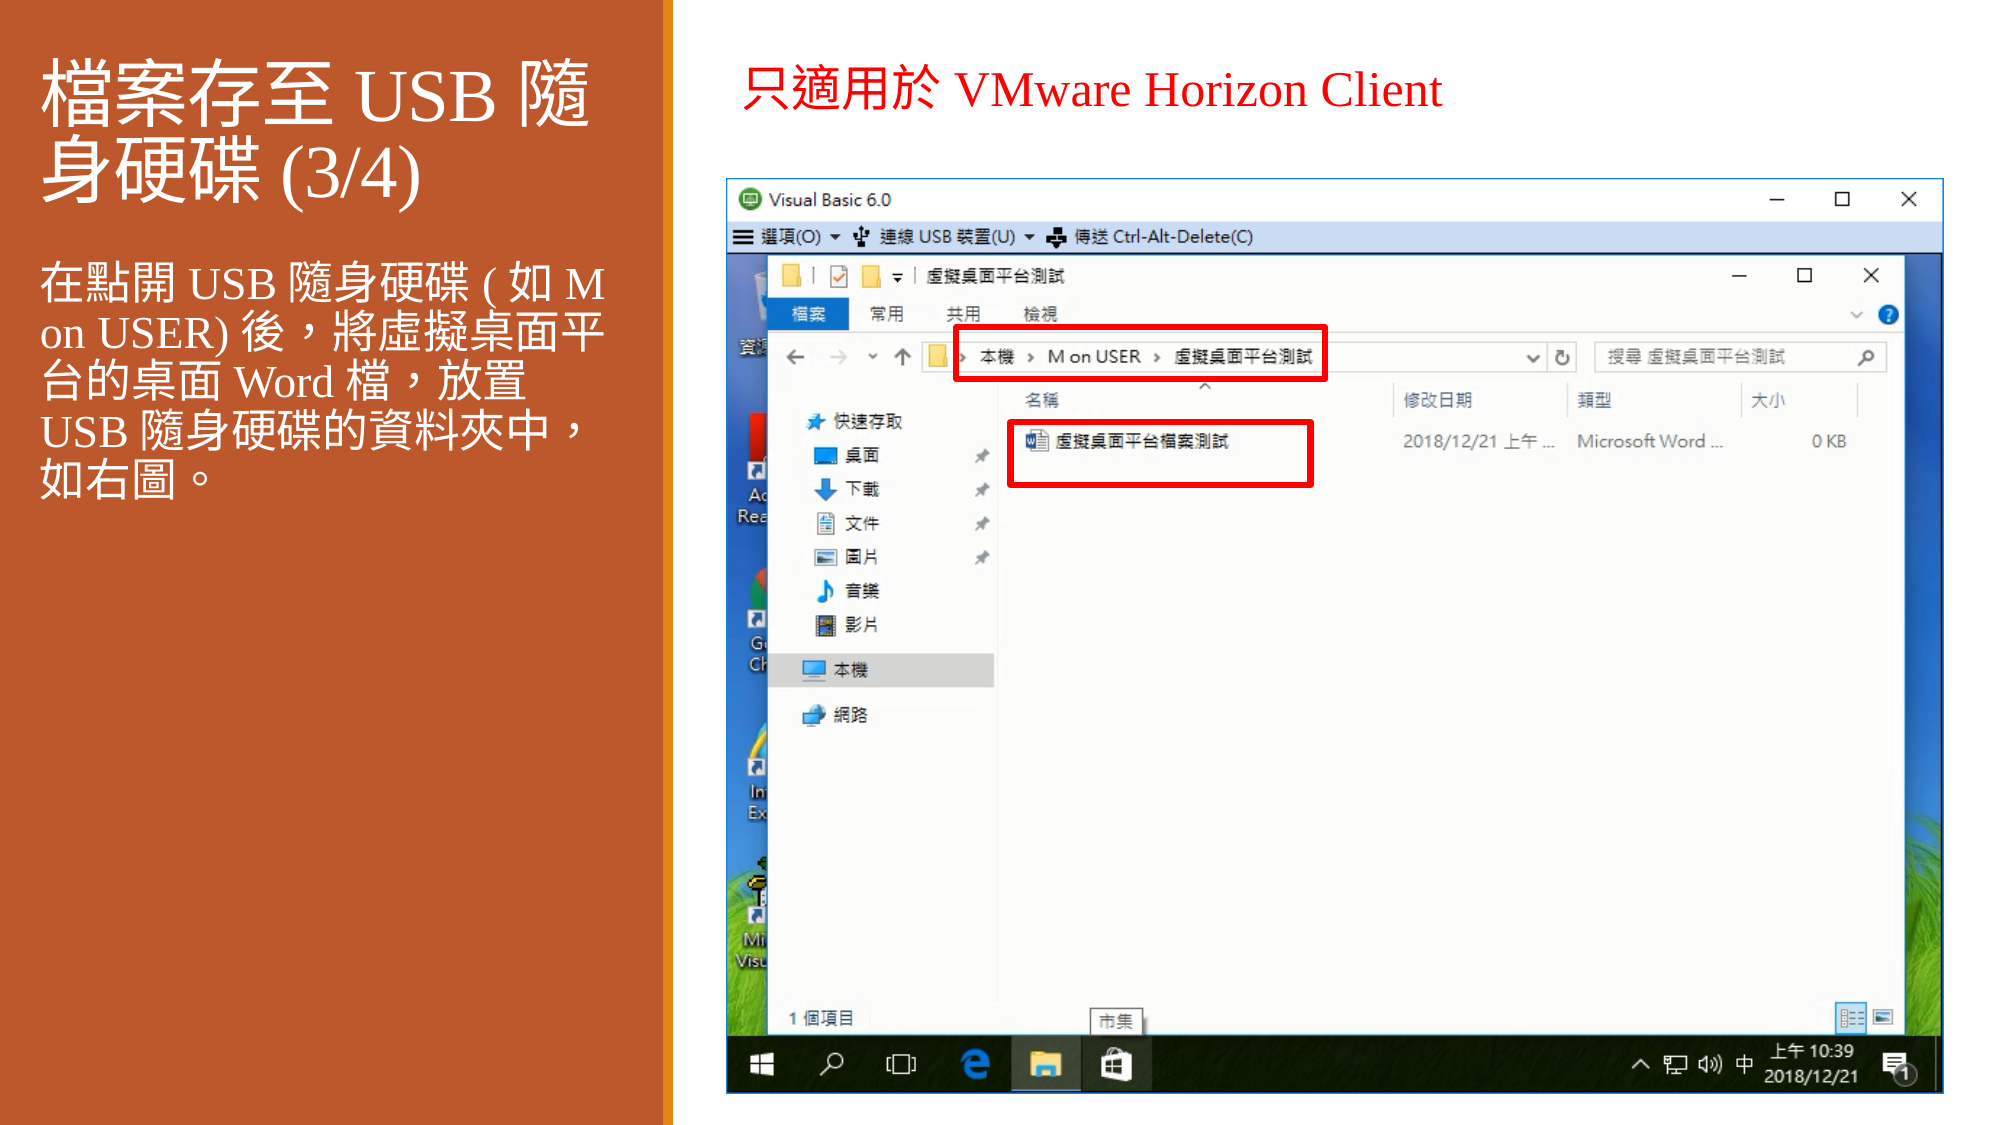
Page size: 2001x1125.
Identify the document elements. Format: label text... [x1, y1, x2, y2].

list 在點開USB隨身硬碟(如M on USER)後，將虛擬桌面平台的桌面Word檔，放置USB隨身硬碟的資料夾中，如右圖。 [24, 252, 638, 1094]
picture [726, 178, 1944, 1094]
title 檔案存至USB隨身硬碟(3/4) [24, 42, 652, 221]
text_box 只適用於VMware Horizon Client [726, 49, 1466, 125]
